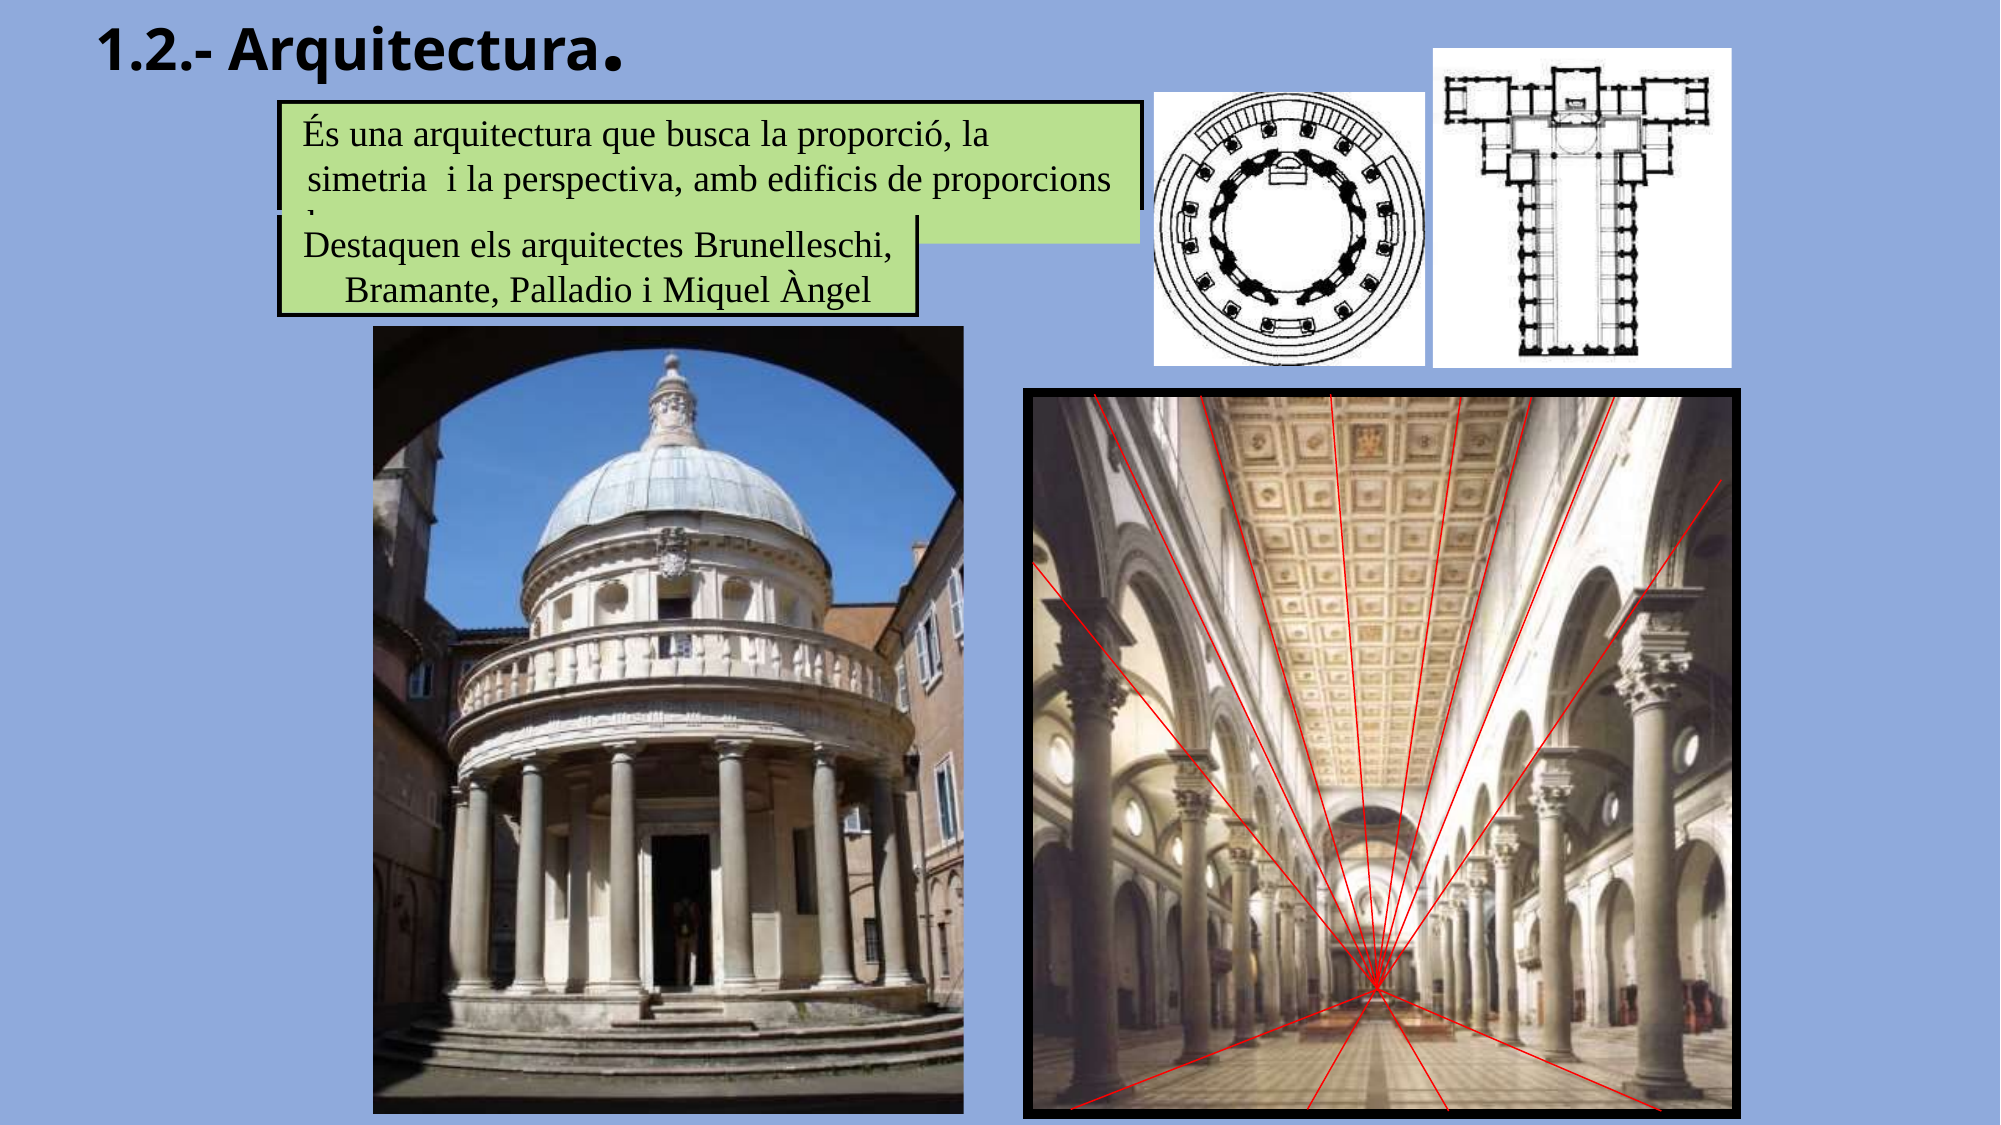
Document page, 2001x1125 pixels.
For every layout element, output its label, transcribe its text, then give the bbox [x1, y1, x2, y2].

text_box [1033, 566, 1375, 1109]
text_box Destaquen els arquitectes Brunelleschi, Bramante, Palladio i Miquel Àngel [281, 215, 916, 313]
text_box [1033, 397, 1369, 975]
text_box [1154, 92, 1425, 366]
text_box [1382, 397, 1530, 957]
title 1.2.- Arquitectura. [93, 0, 1199, 90]
text_box [1098, 397, 1372, 974]
text_box [373, 326, 964, 1114]
text_box [1381, 397, 1613, 975]
text_box [1310, 991, 1446, 1109]
text_box [1077, 993, 1372, 1109]
text_box És una arquitectura que busca la proporció, la simetria i la perspectiva, amb edificis de proporcions humanes [281, 103, 1140, 200]
text_box [1380, 397, 1732, 1109]
text_box [1332, 397, 1459, 966]
text_box [1381, 992, 1652, 1109]
text_box [1433, 48, 1732, 368]
text_box [1203, 397, 1376, 976]
